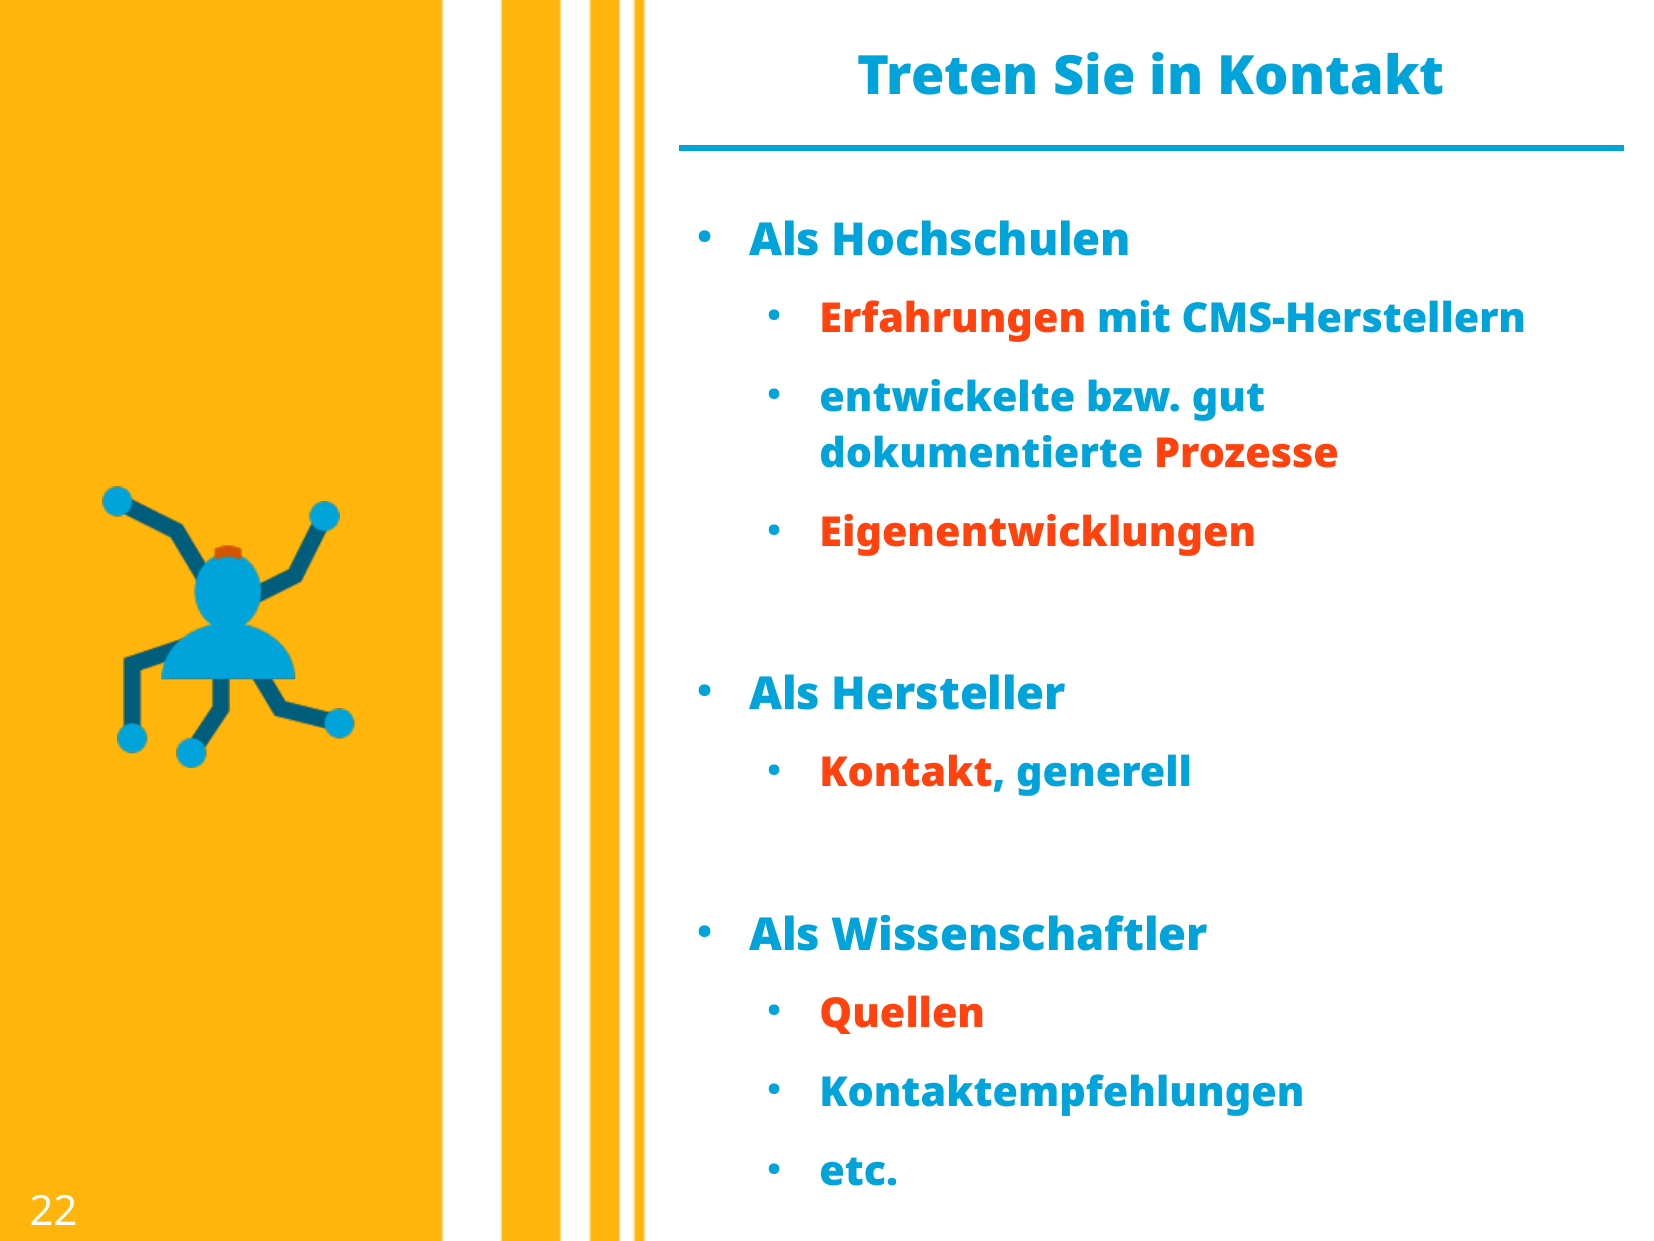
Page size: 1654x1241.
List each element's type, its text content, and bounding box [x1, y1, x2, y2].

list Als Hochschulen Erfahrungen mit CMS-Herstellern entwickelte bzw. gut dokumentierte Prozesse Eigenentwicklungen Als Hersteller Kontakt, generell Als Wissenschaftler Quellen Kontaktempfehlungen etc. [679, 206, 1625, 1211]
title Treten Sie in Kontakt [679, 29, 1625, 119]
picture [0, 0, 1653, 1241]
